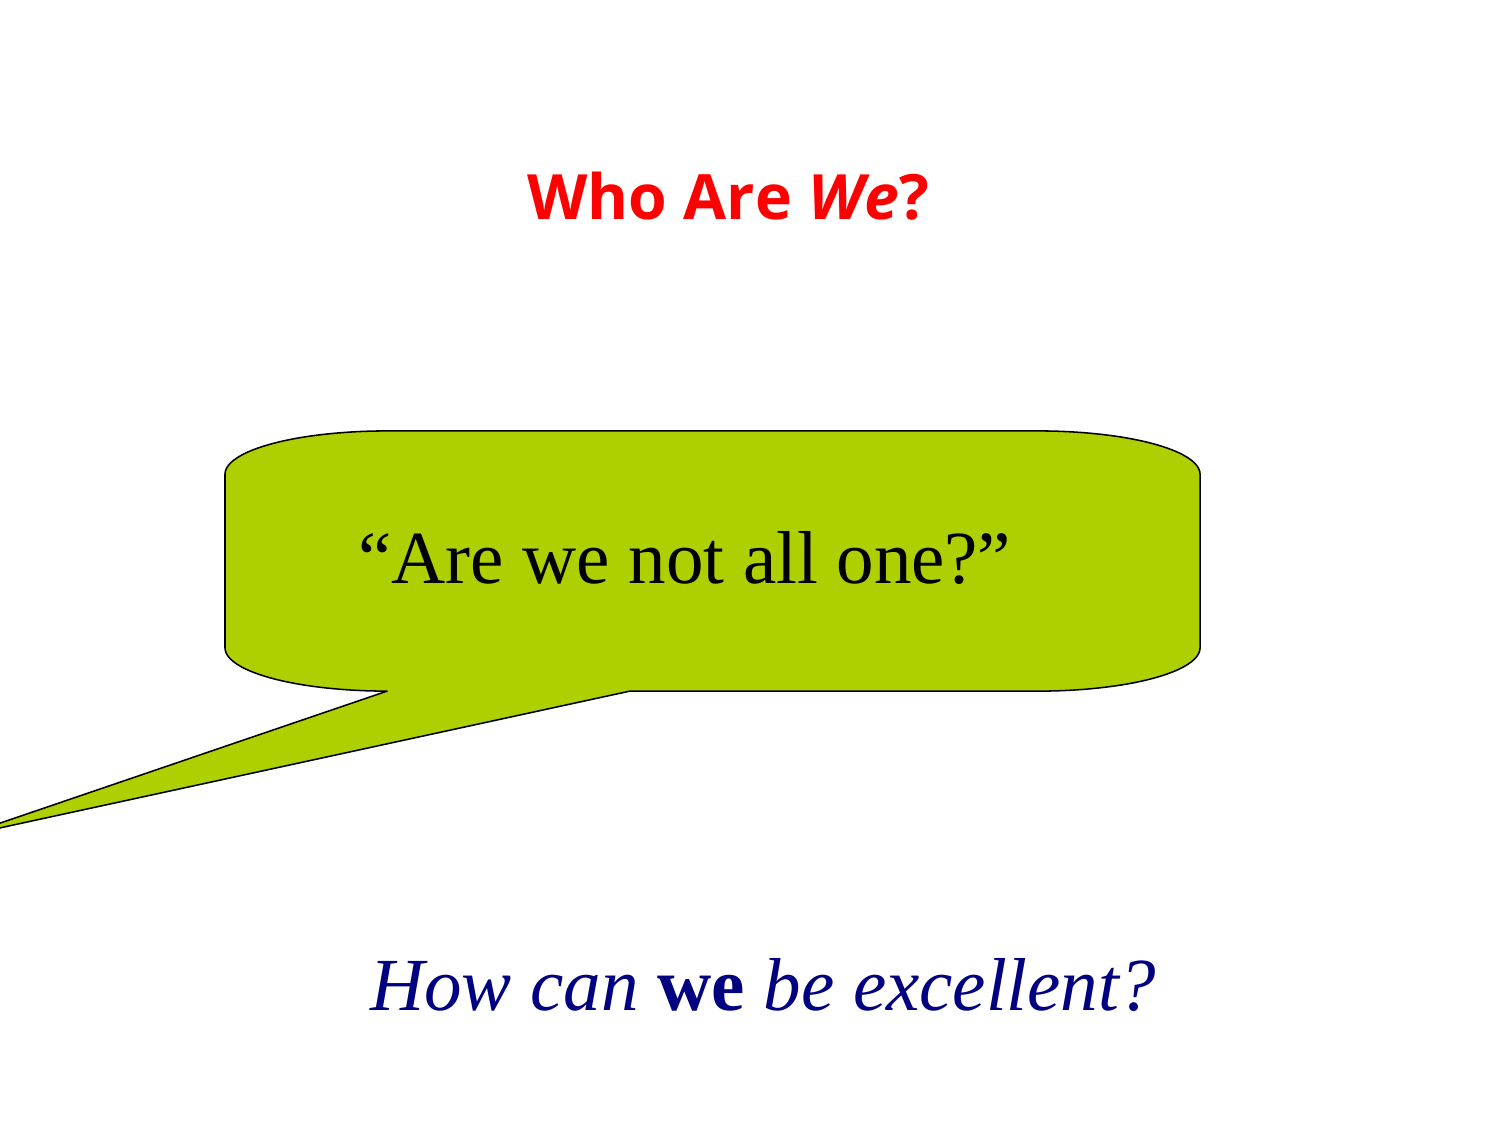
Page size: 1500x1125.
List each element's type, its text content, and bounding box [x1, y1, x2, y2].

text_box “Are we not all one?” [106, 508, 1264, 692]
text_box Who Are We? [206, 99, 1251, 288]
text_box How can we be excellent? [207, 936, 1321, 1035]
text_box [225, 430, 1201, 508]
text_box [0, 692, 626, 828]
